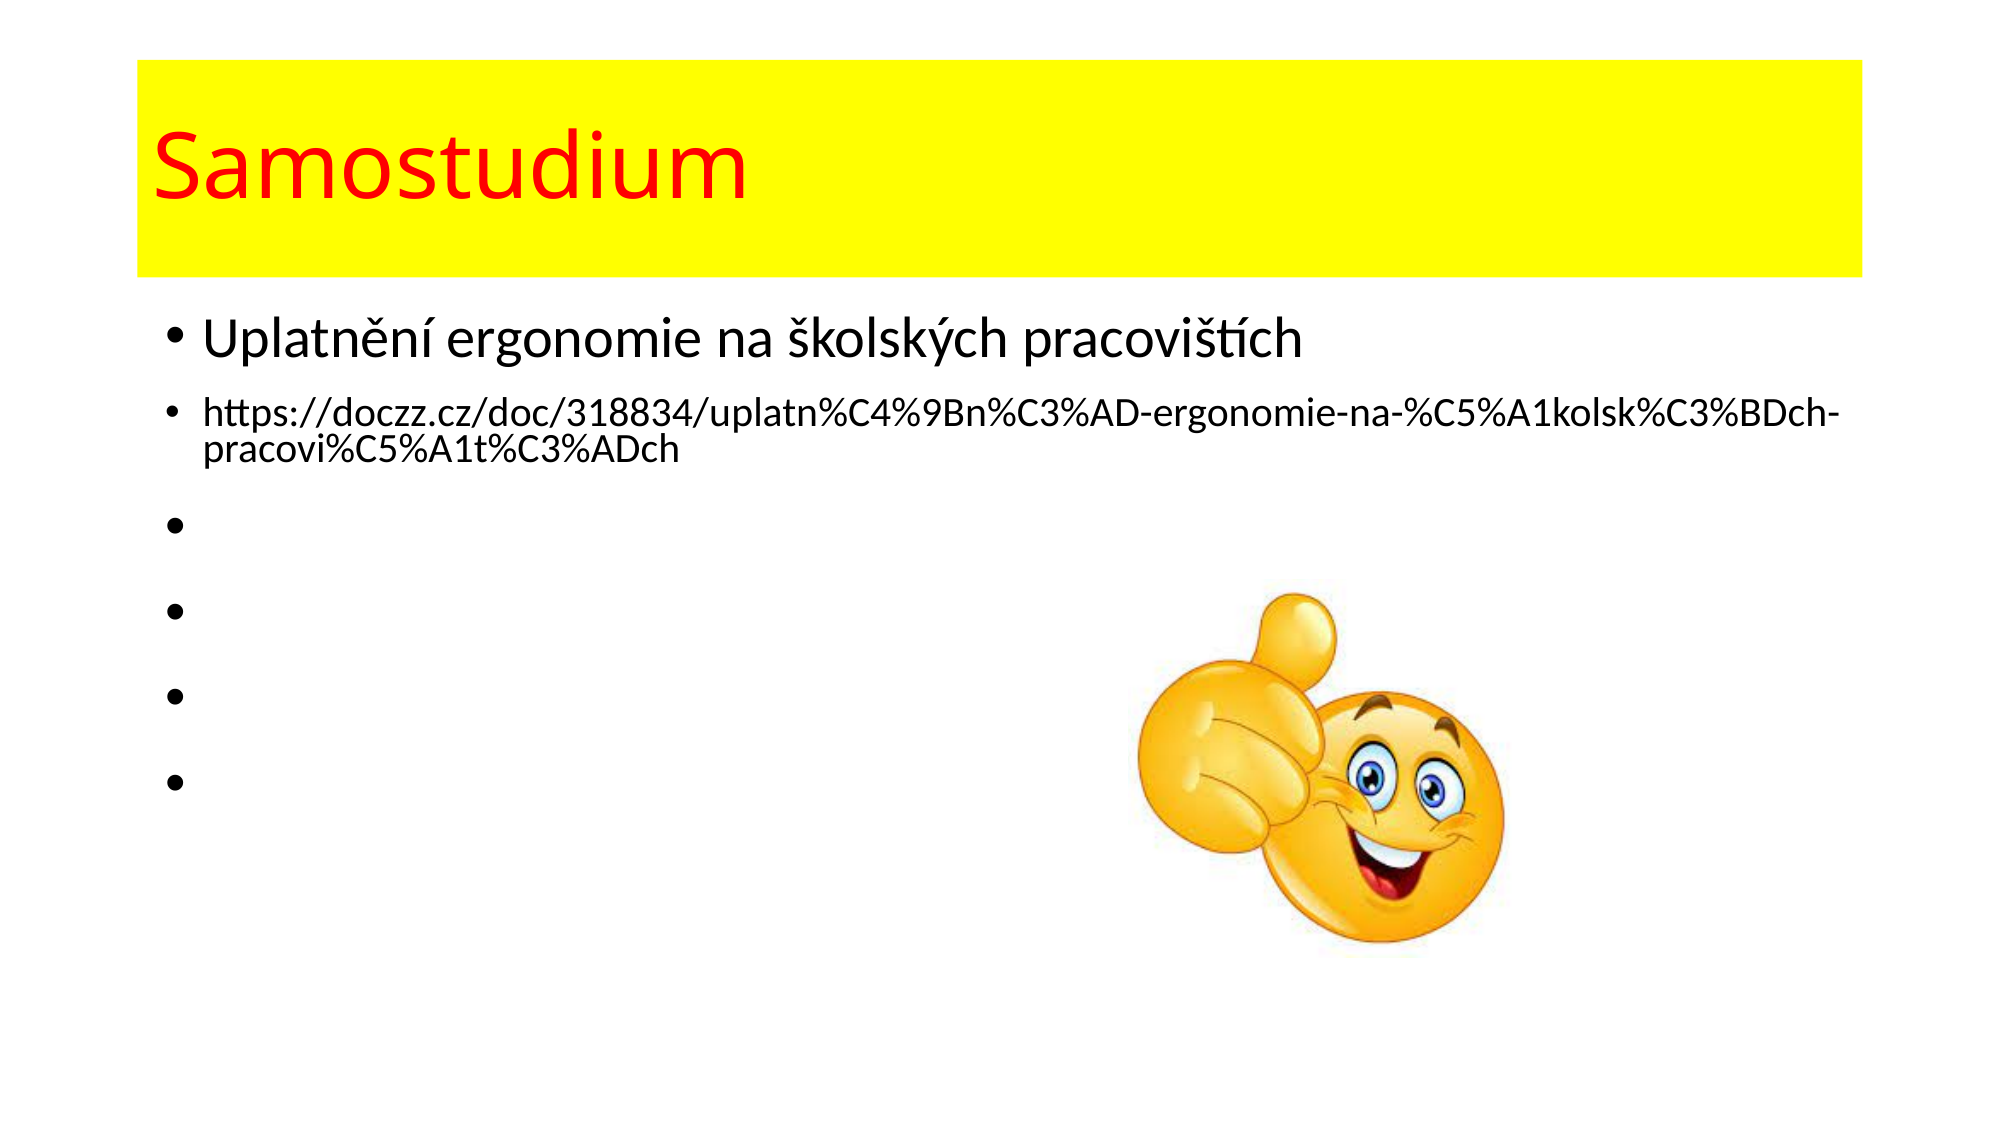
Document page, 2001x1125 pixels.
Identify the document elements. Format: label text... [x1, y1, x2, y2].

picture [1128, 579, 1515, 958]
list Uplatnění ergonomie na školských pracovištích https://doczz.cz/doc/318834/uplatn%C4%9Bn%C3%AD-ergonomie-na-%C5%A1kolsk%C3%BDch-pracovi%C5%A1t%C3%ADch [150, 299, 1863, 580]
title Samostudium [137, 59, 1863, 278]
